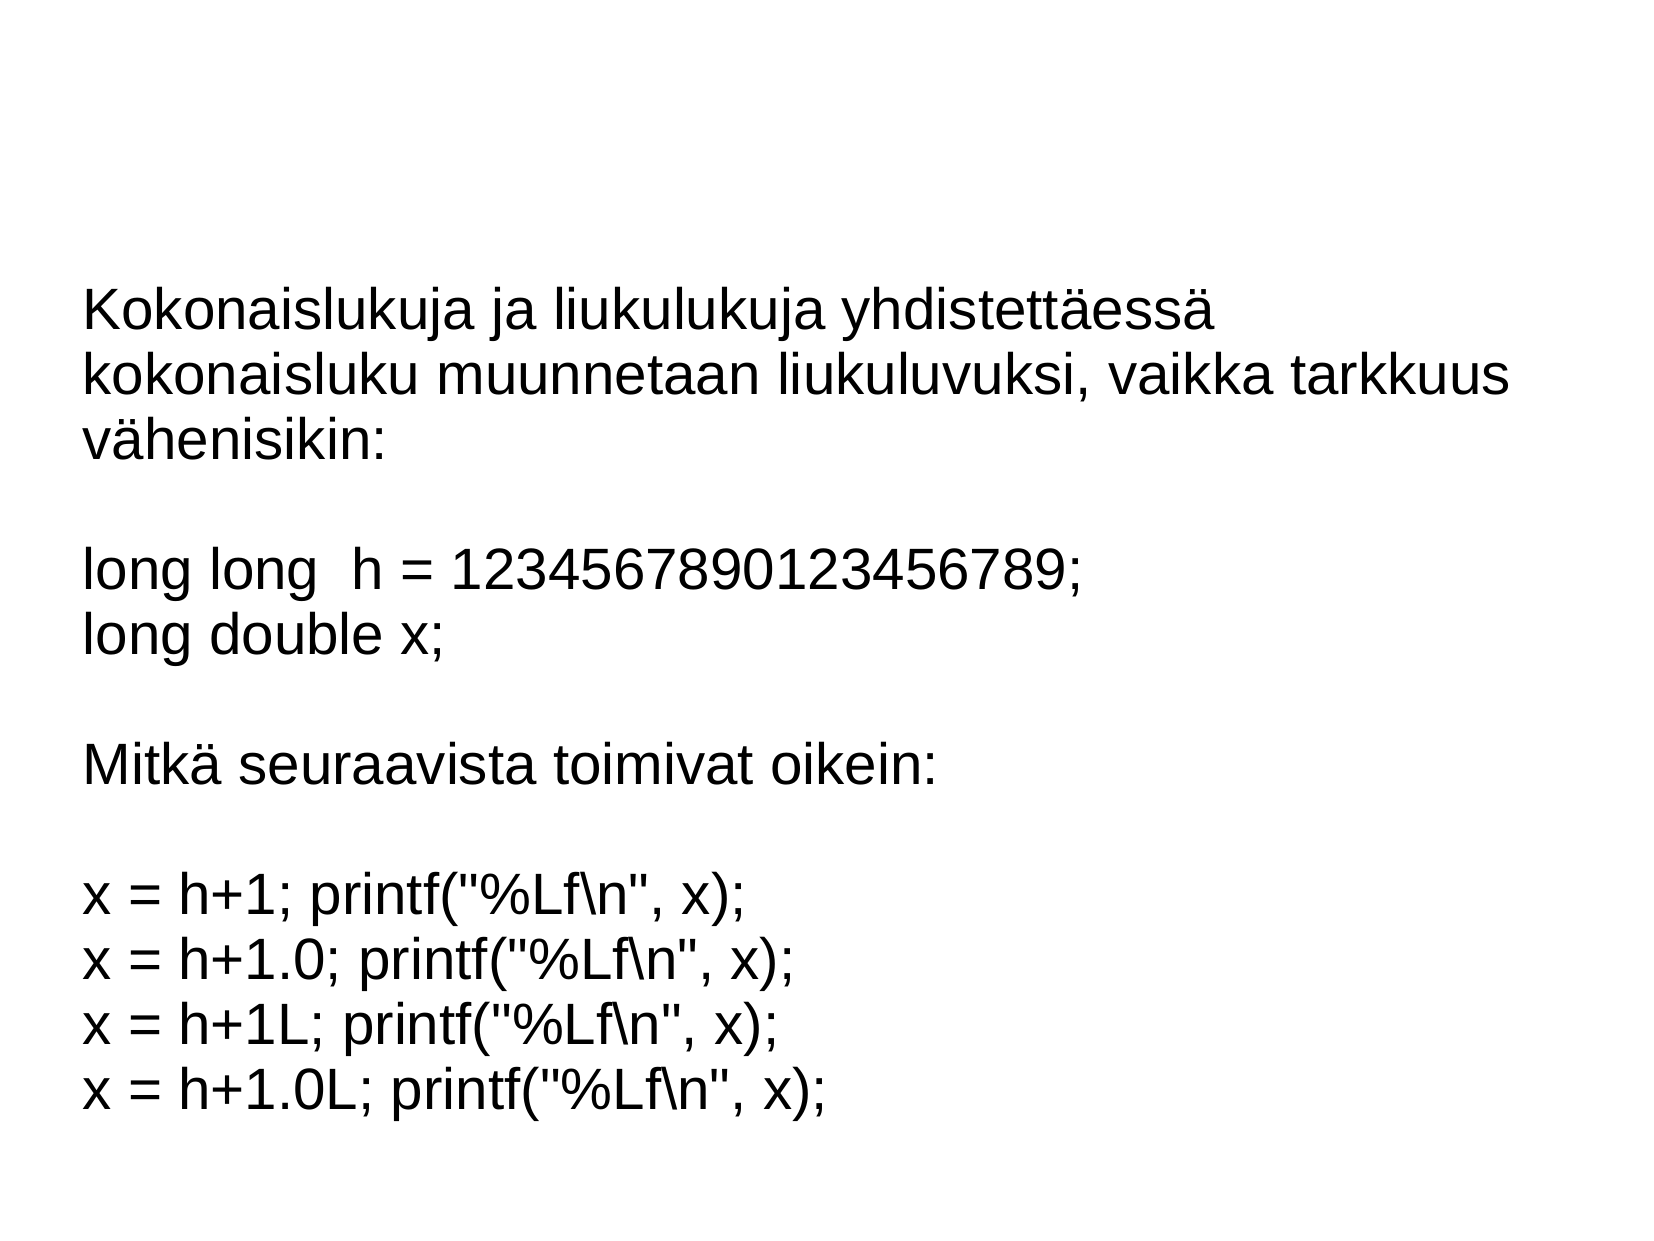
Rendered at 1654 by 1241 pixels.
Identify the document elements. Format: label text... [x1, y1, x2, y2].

text_box Kokonaislukuja ja liukulukuja yhdistettäessä kokonaisluku muunnetaan liukuluvuksi, vaikka tarkkuus vähenisikin: long long h = 1234567890123456789; long double x; Mitkä seuraavista toimivat oikein: x = h+1; printf("%Lf\n", x); x = h+1.0; printf("%Lf\n", x); x = h+1L; printf("%Lf\n", x); x = h+1.0L; printf("%Lf\n", x); [82, 297, 1571, 1102]
